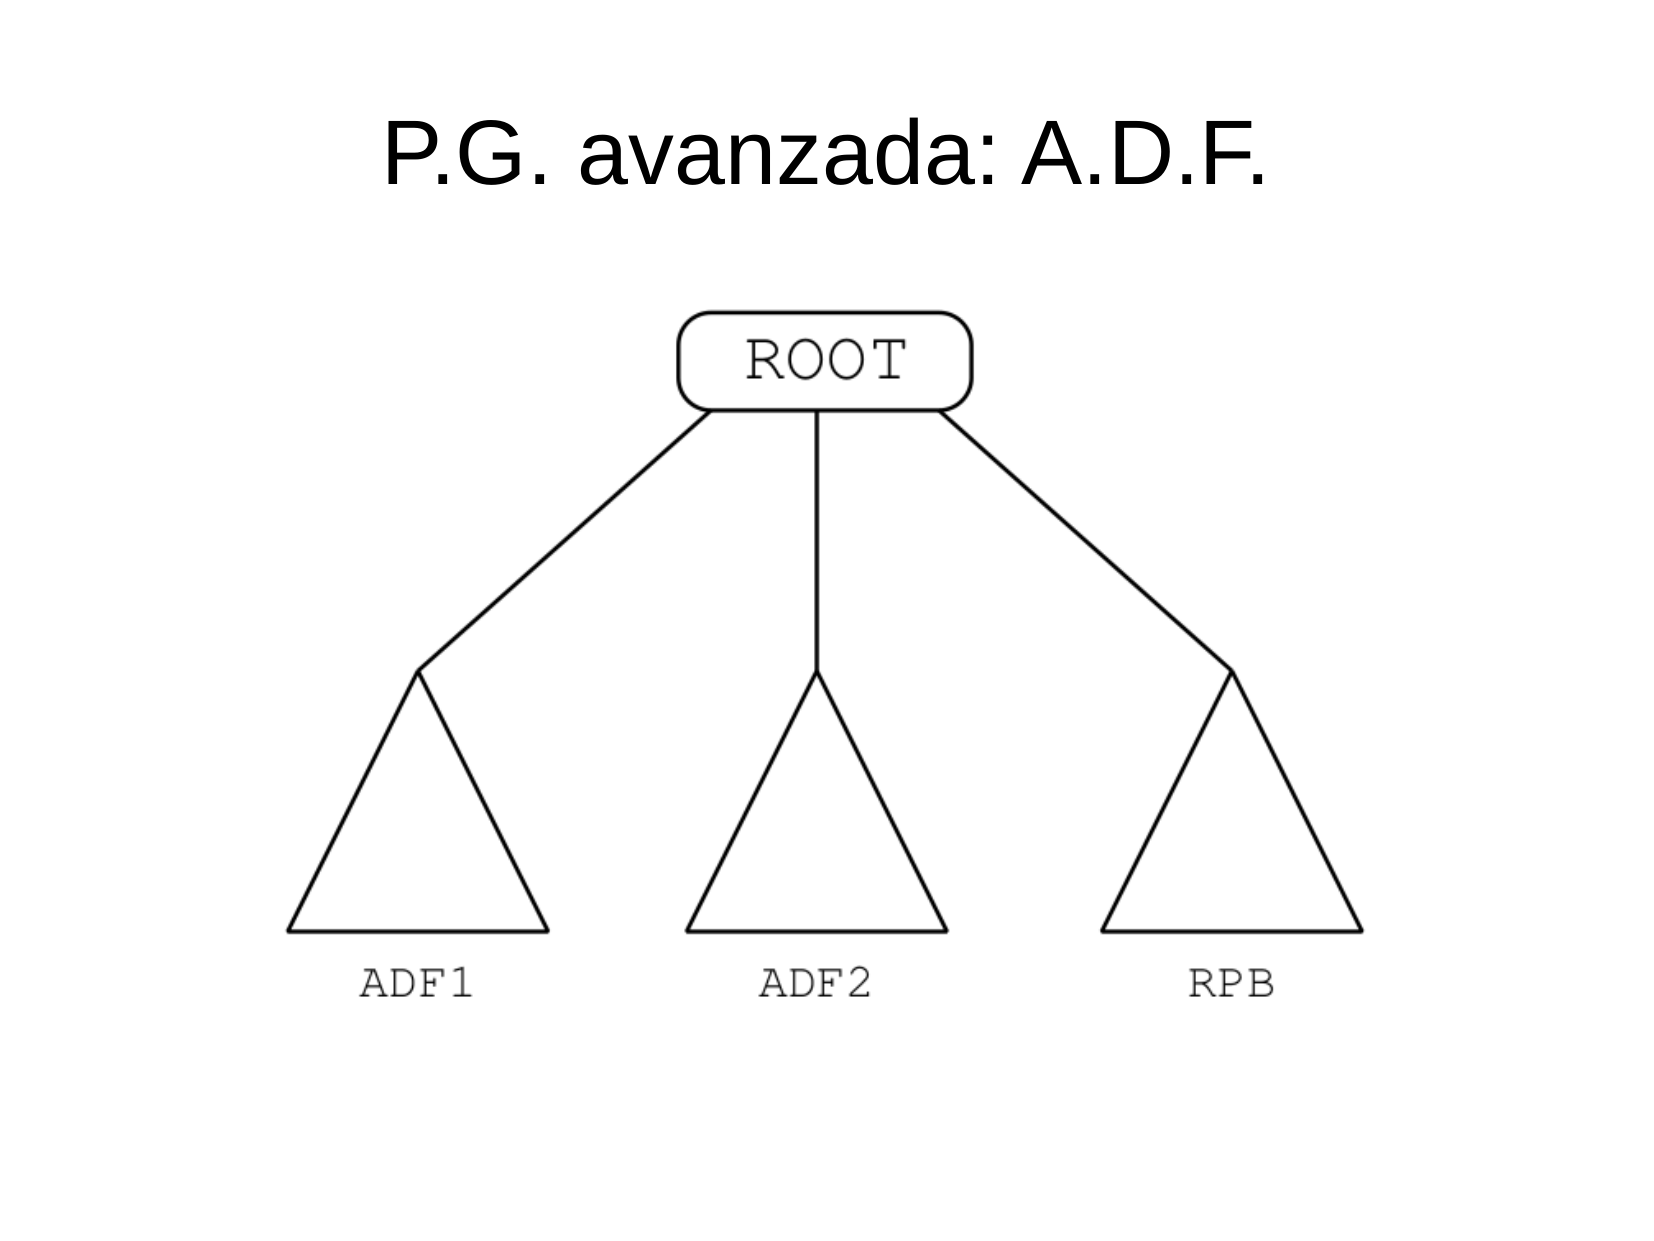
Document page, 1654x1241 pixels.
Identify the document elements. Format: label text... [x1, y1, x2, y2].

title P.G. avanzada: A.D.F. [82, 49, 1571, 257]
picture [269, 290, 1385, 1010]
